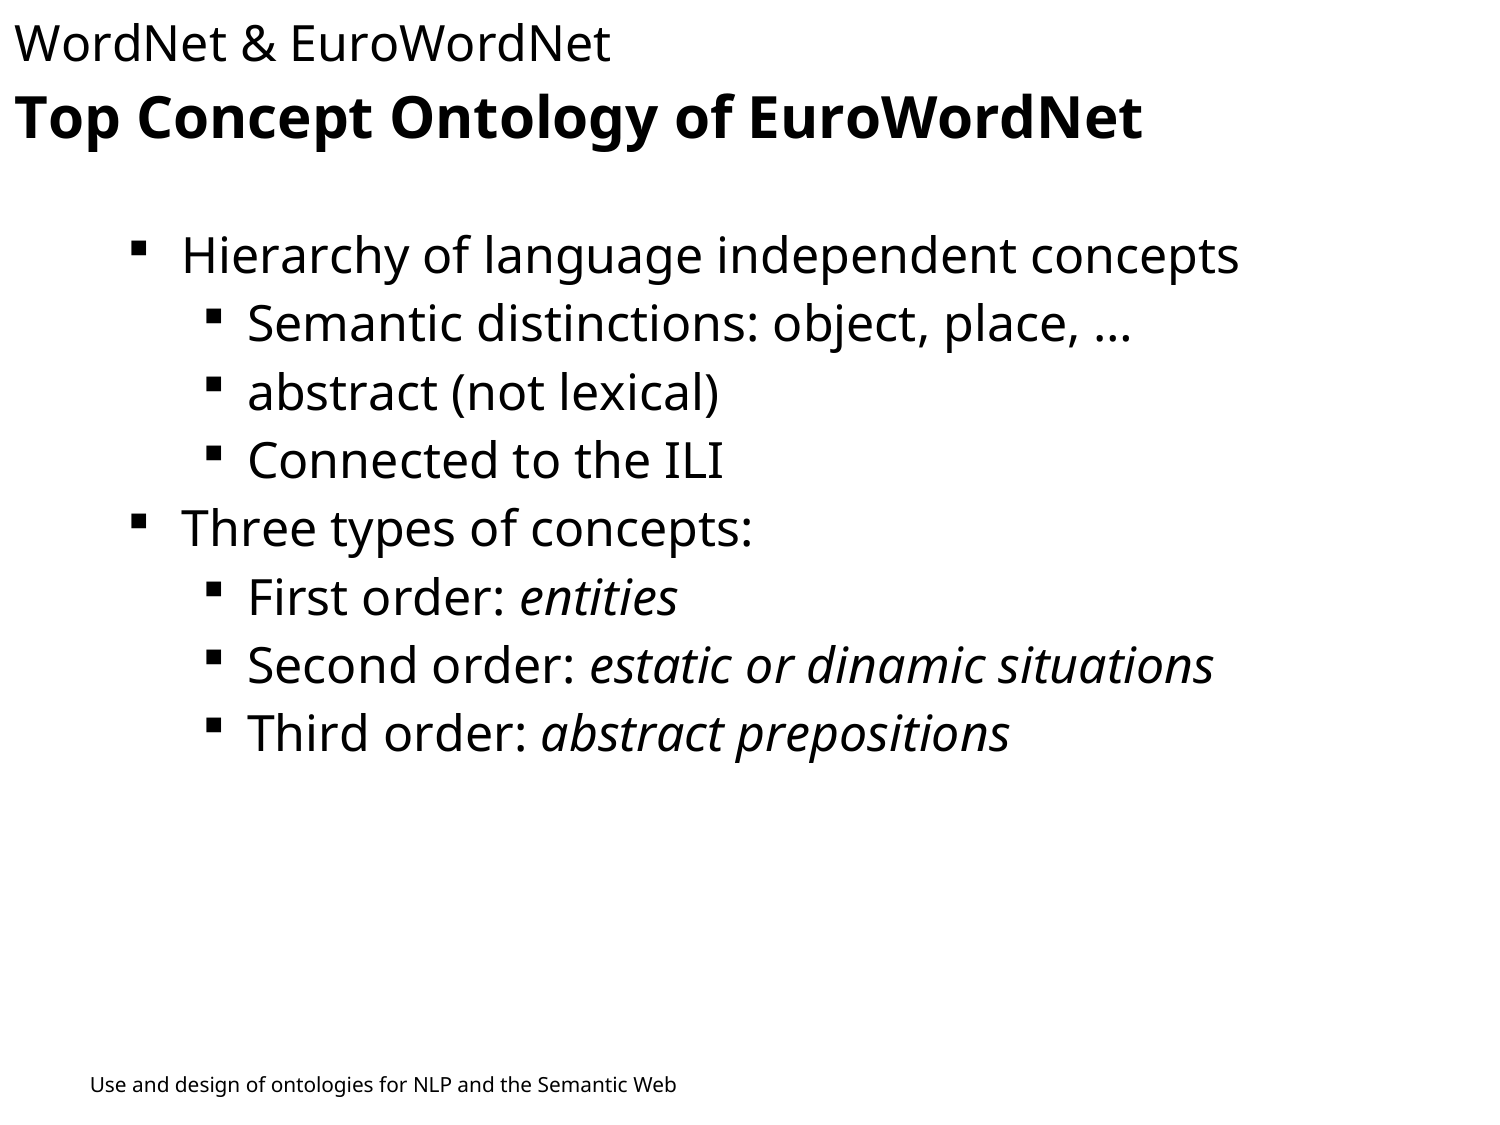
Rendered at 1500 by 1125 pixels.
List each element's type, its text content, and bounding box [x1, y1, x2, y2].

text_box WordNet & EuroWordNet Top Concept Ontology of EuroWordNet [0, 0, 1276, 138]
list Hierarchy of language independent concepts Semantic distinctions: object, place, … abstract (not lexical) Connected to the ILI Three types of concepts: First order: entities Second order: estatic or dinamic situations Third order: abstract prepositions [112, 212, 1388, 963]
